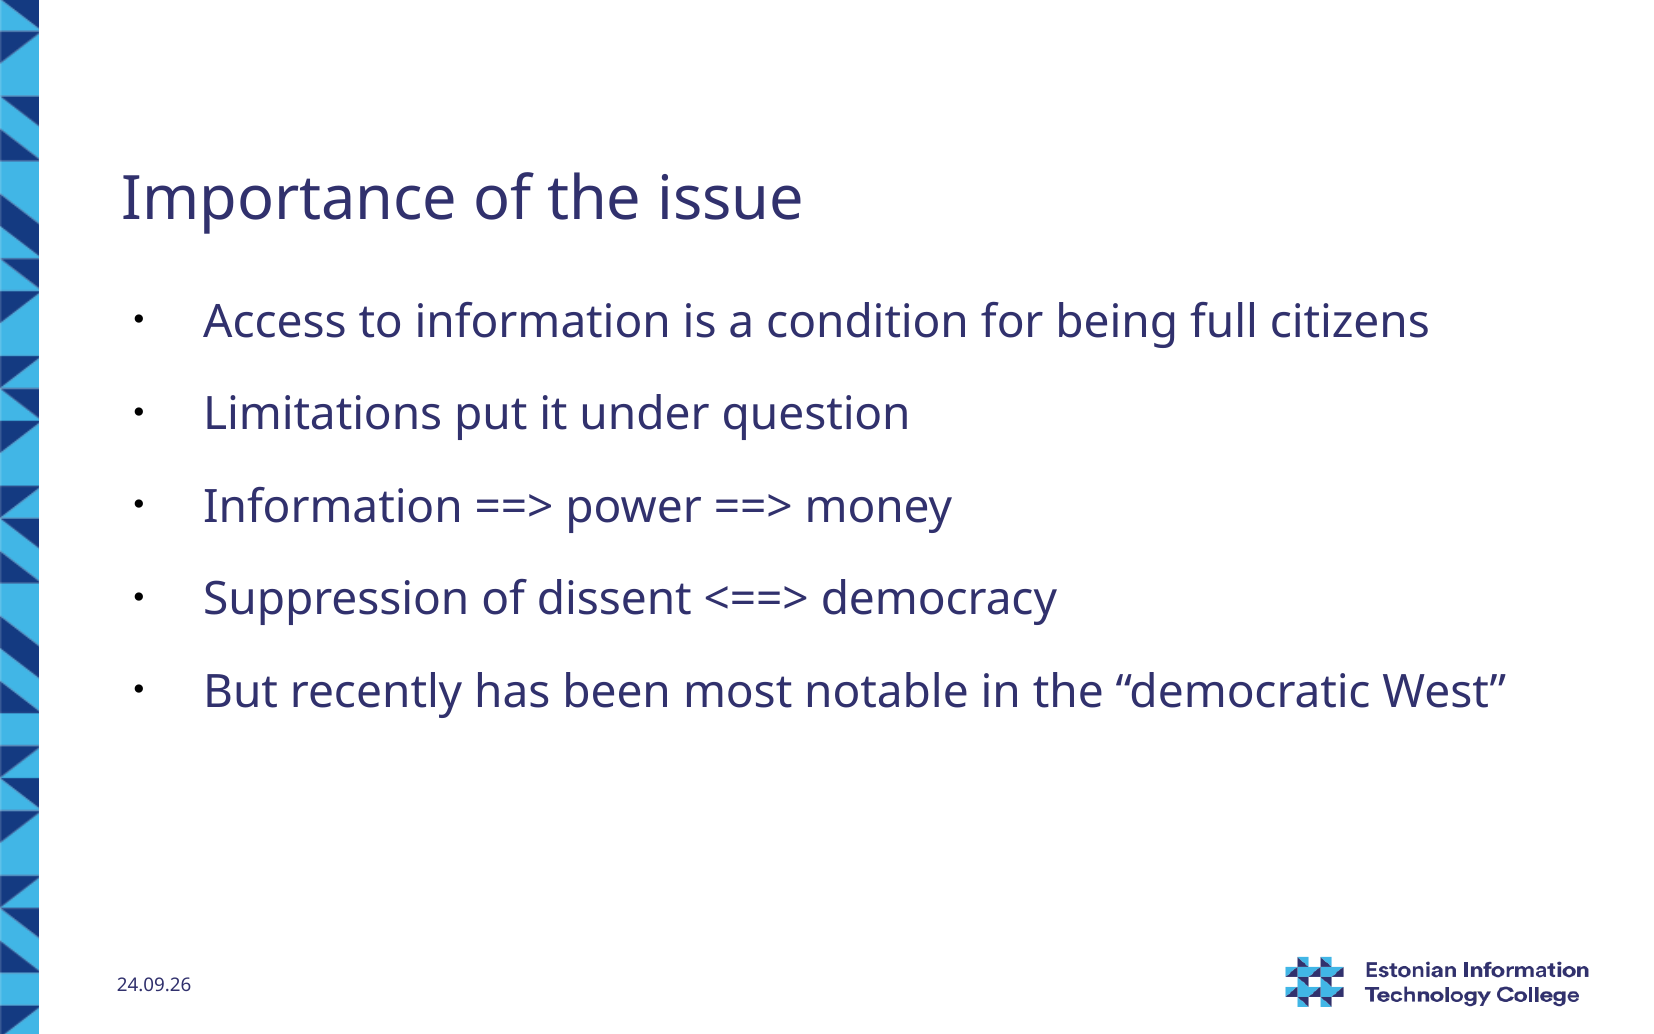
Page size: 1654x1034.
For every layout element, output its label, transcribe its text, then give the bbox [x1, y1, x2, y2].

title Importance of the issue [121, 109, 1534, 282]
list Access to information is a condition for being full citizens Limitations put it under question Information ==> power ==> money Suppression of dissent <==> democracy But recently has been most notable in the “democratic West” [121, 287, 1534, 939]
